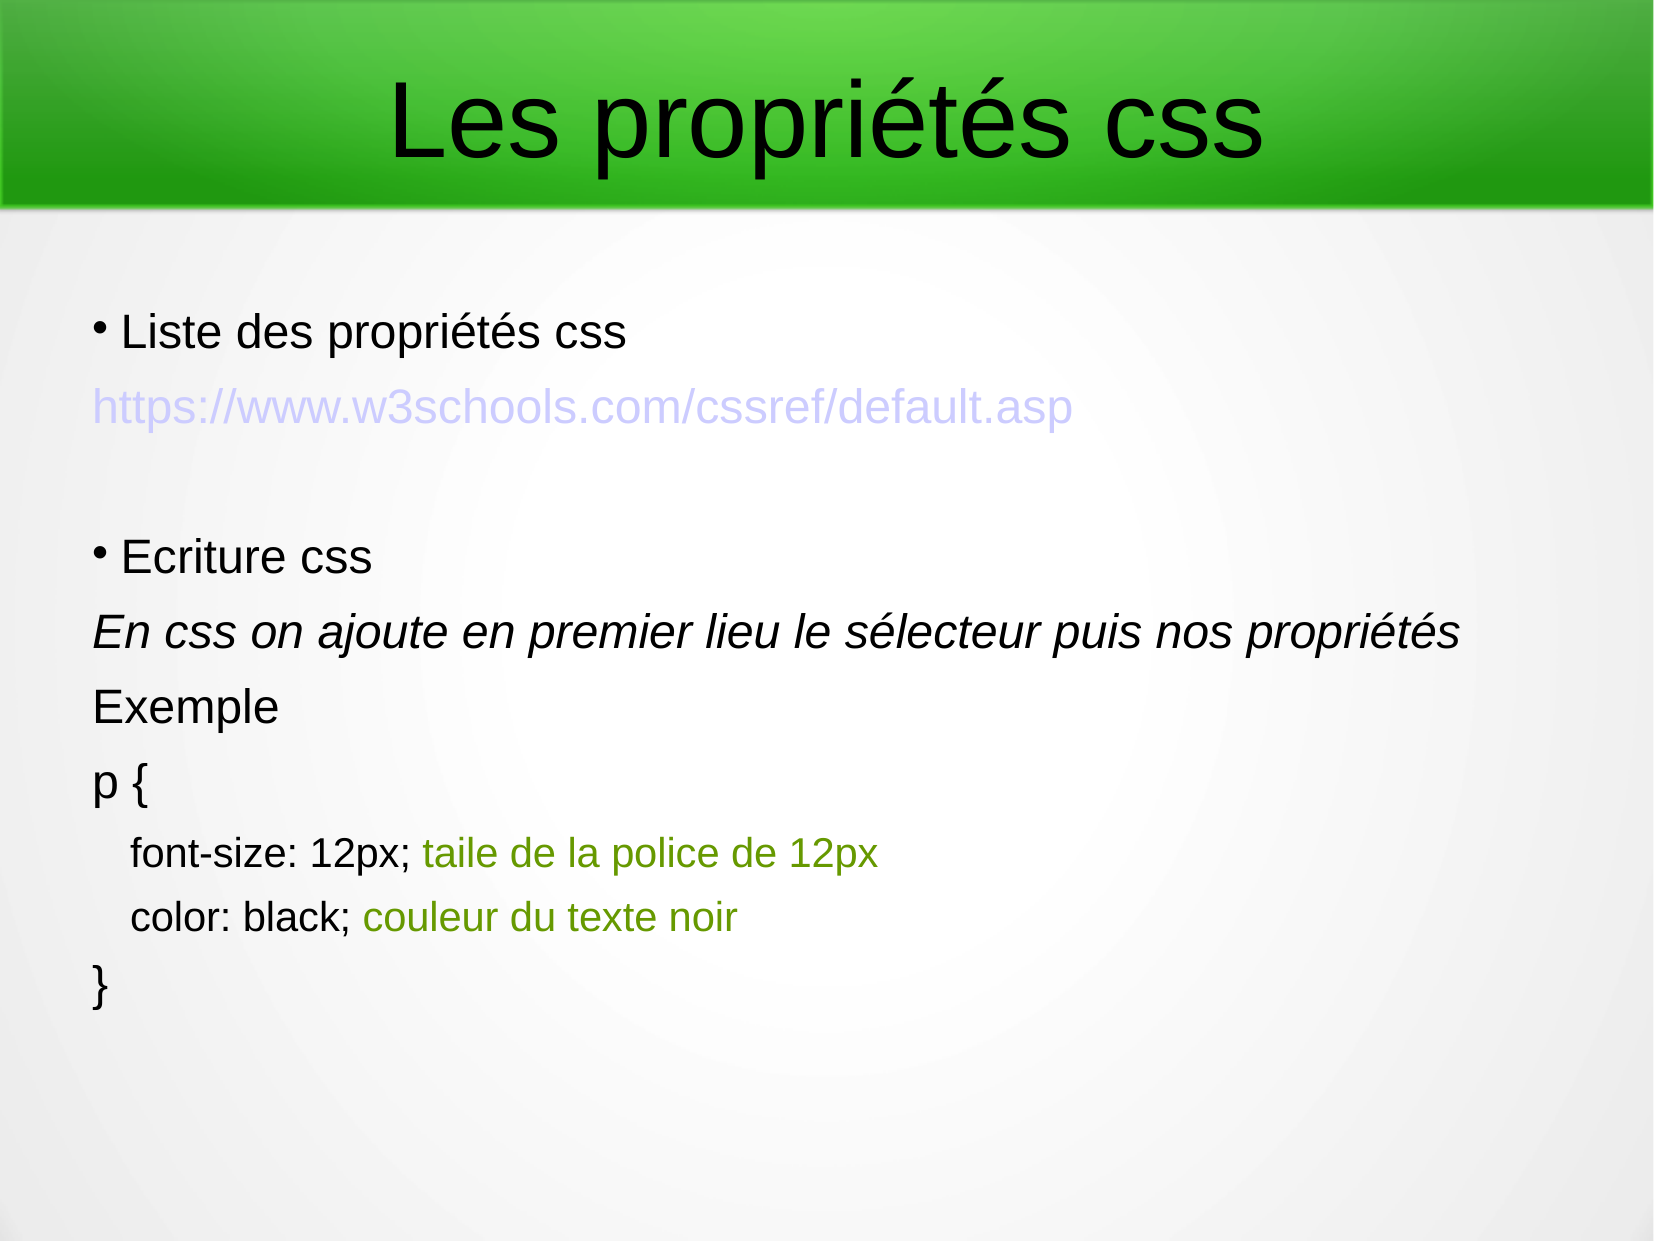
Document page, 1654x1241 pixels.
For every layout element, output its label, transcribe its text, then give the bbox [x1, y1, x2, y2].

title Les propriétés css [82, 47, 1571, 189]
picture [0, 0, 1654, 1241]
list Liste des propriétés css https://www.w3schools.com/cssref/default.asp Ecriture css En css on ajoute en premier lieu le sélecteur puis nos propriétés Exemple p { font-size: 12px; taile de la police de 12px color: black; couleur du texte noir } [82, 299, 1571, 1019]
